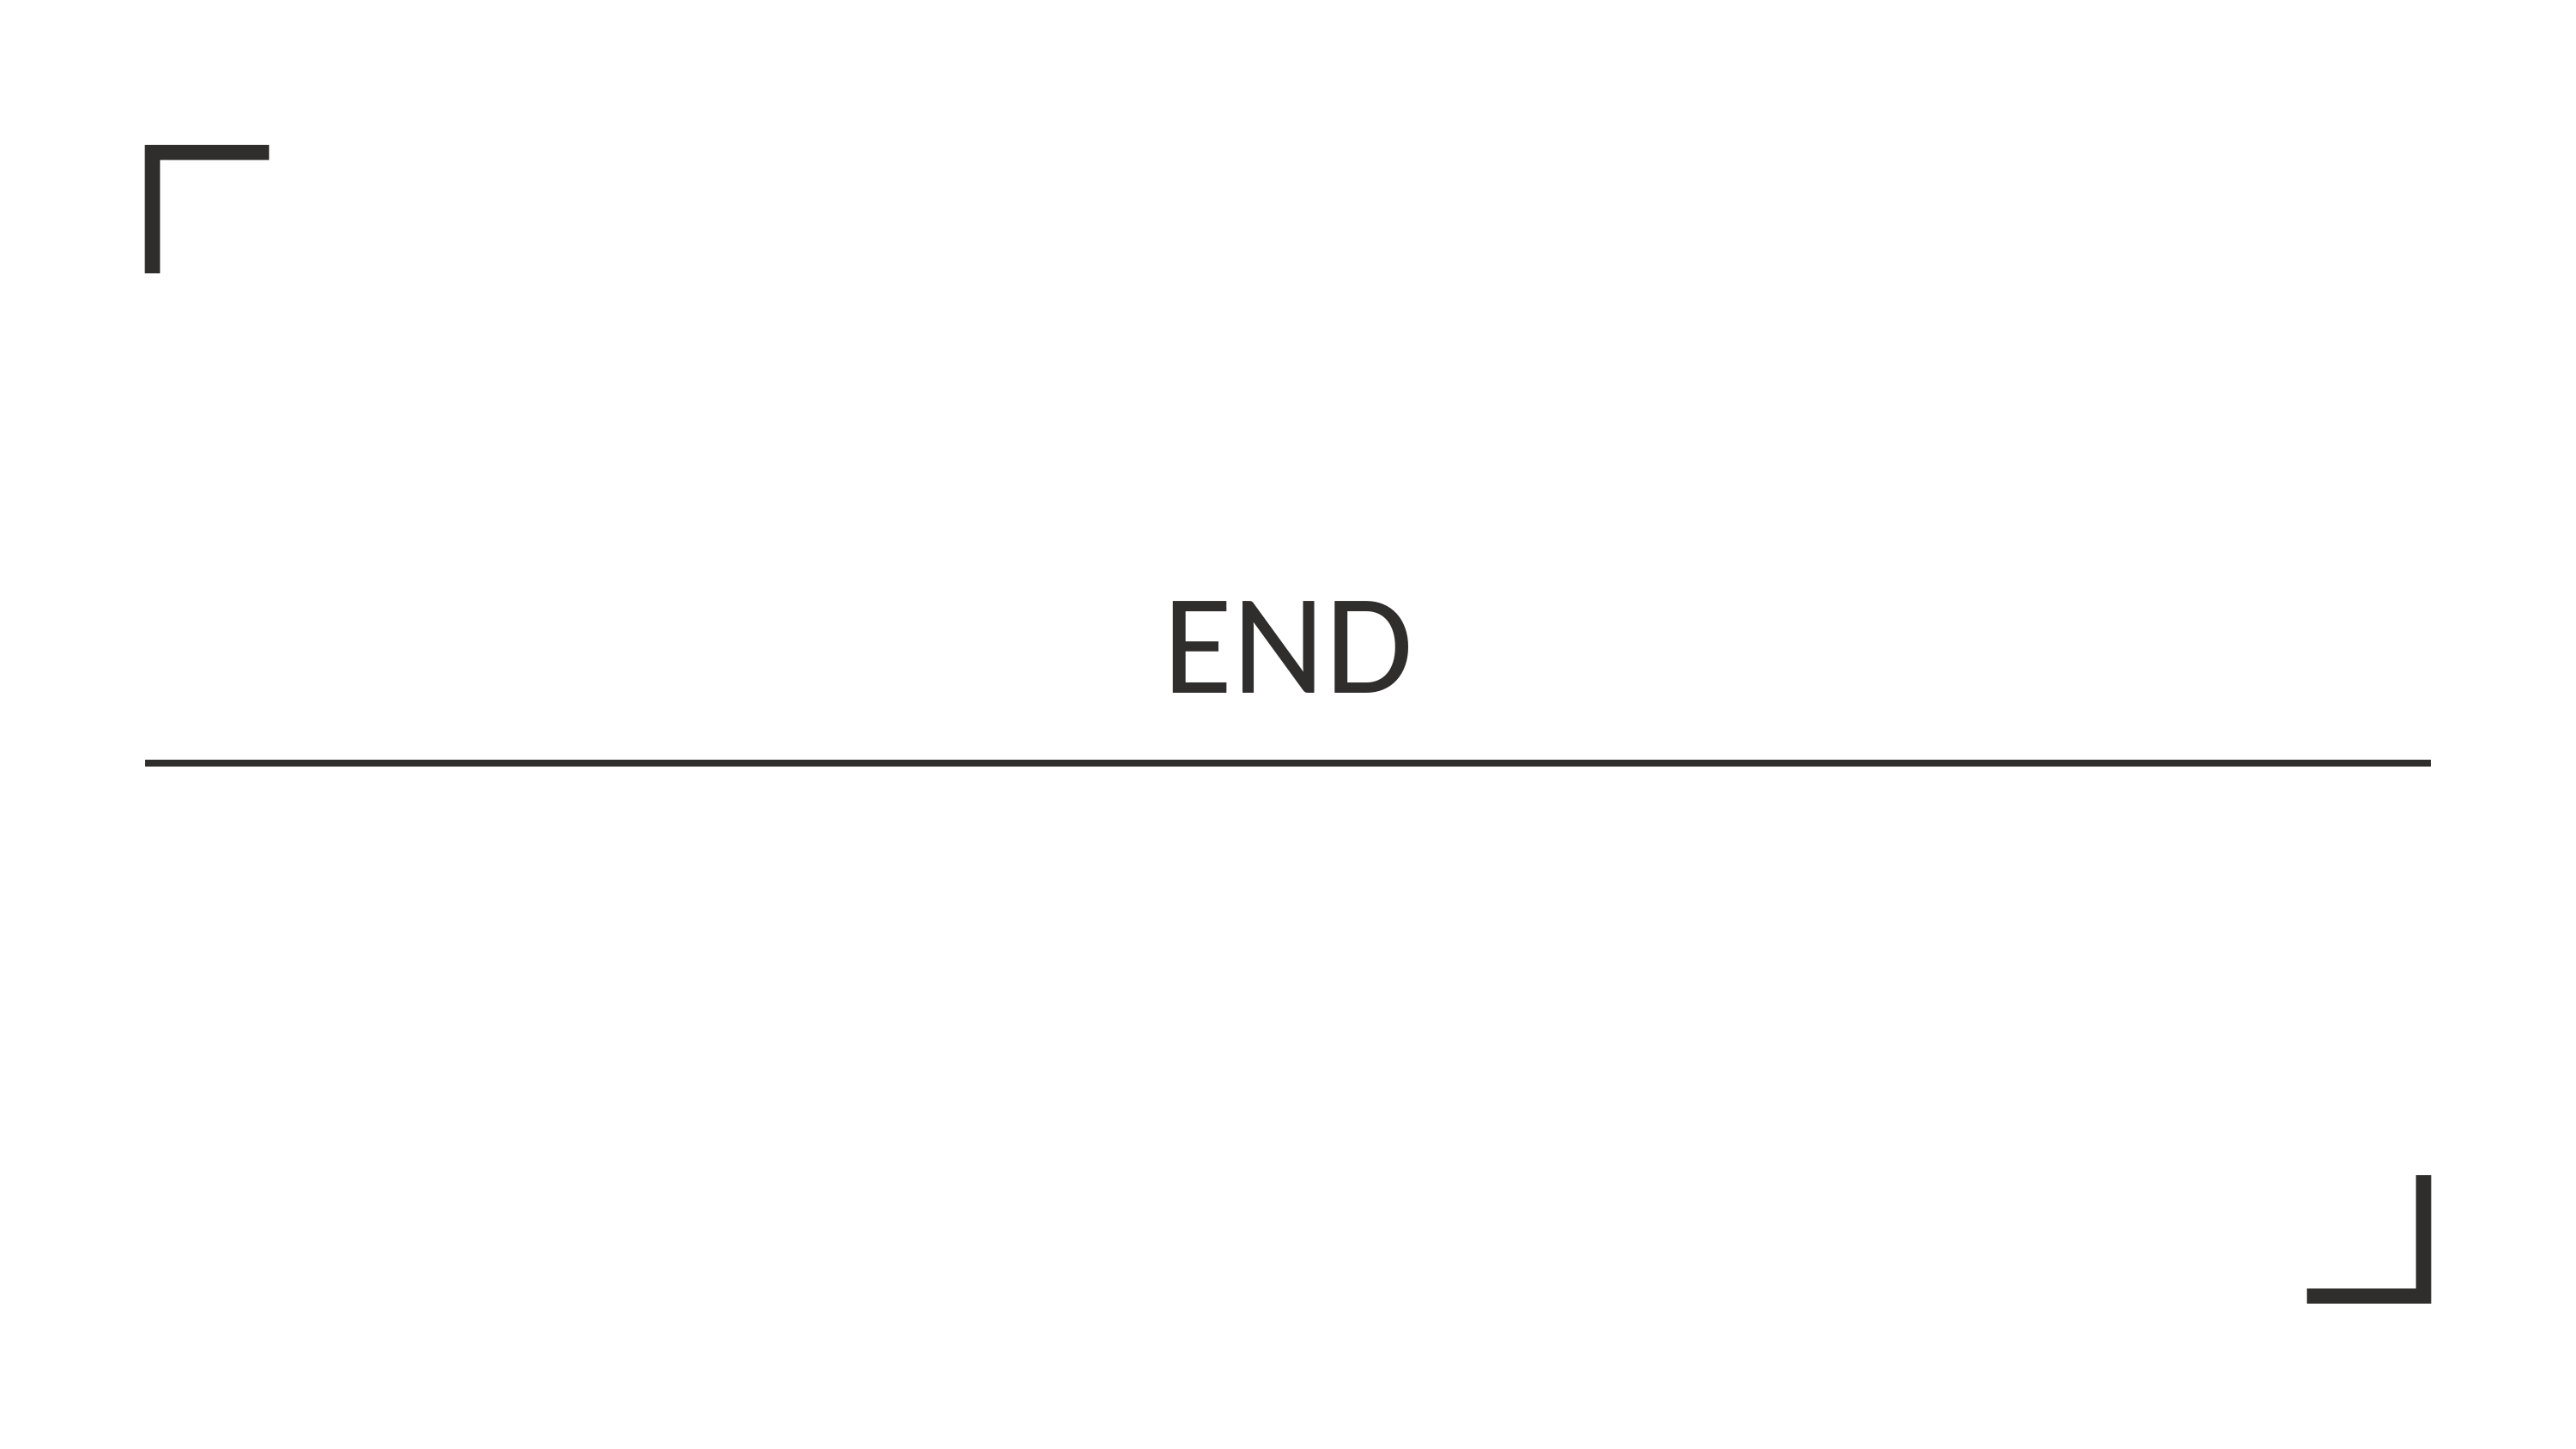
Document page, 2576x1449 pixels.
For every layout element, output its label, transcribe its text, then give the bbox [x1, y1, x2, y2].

text_box [145, 760, 2431, 767]
text_box [144, 144, 270, 274]
text_box [2306, 1175, 2432, 1304]
text_box END [241, 515, 2335, 724]
